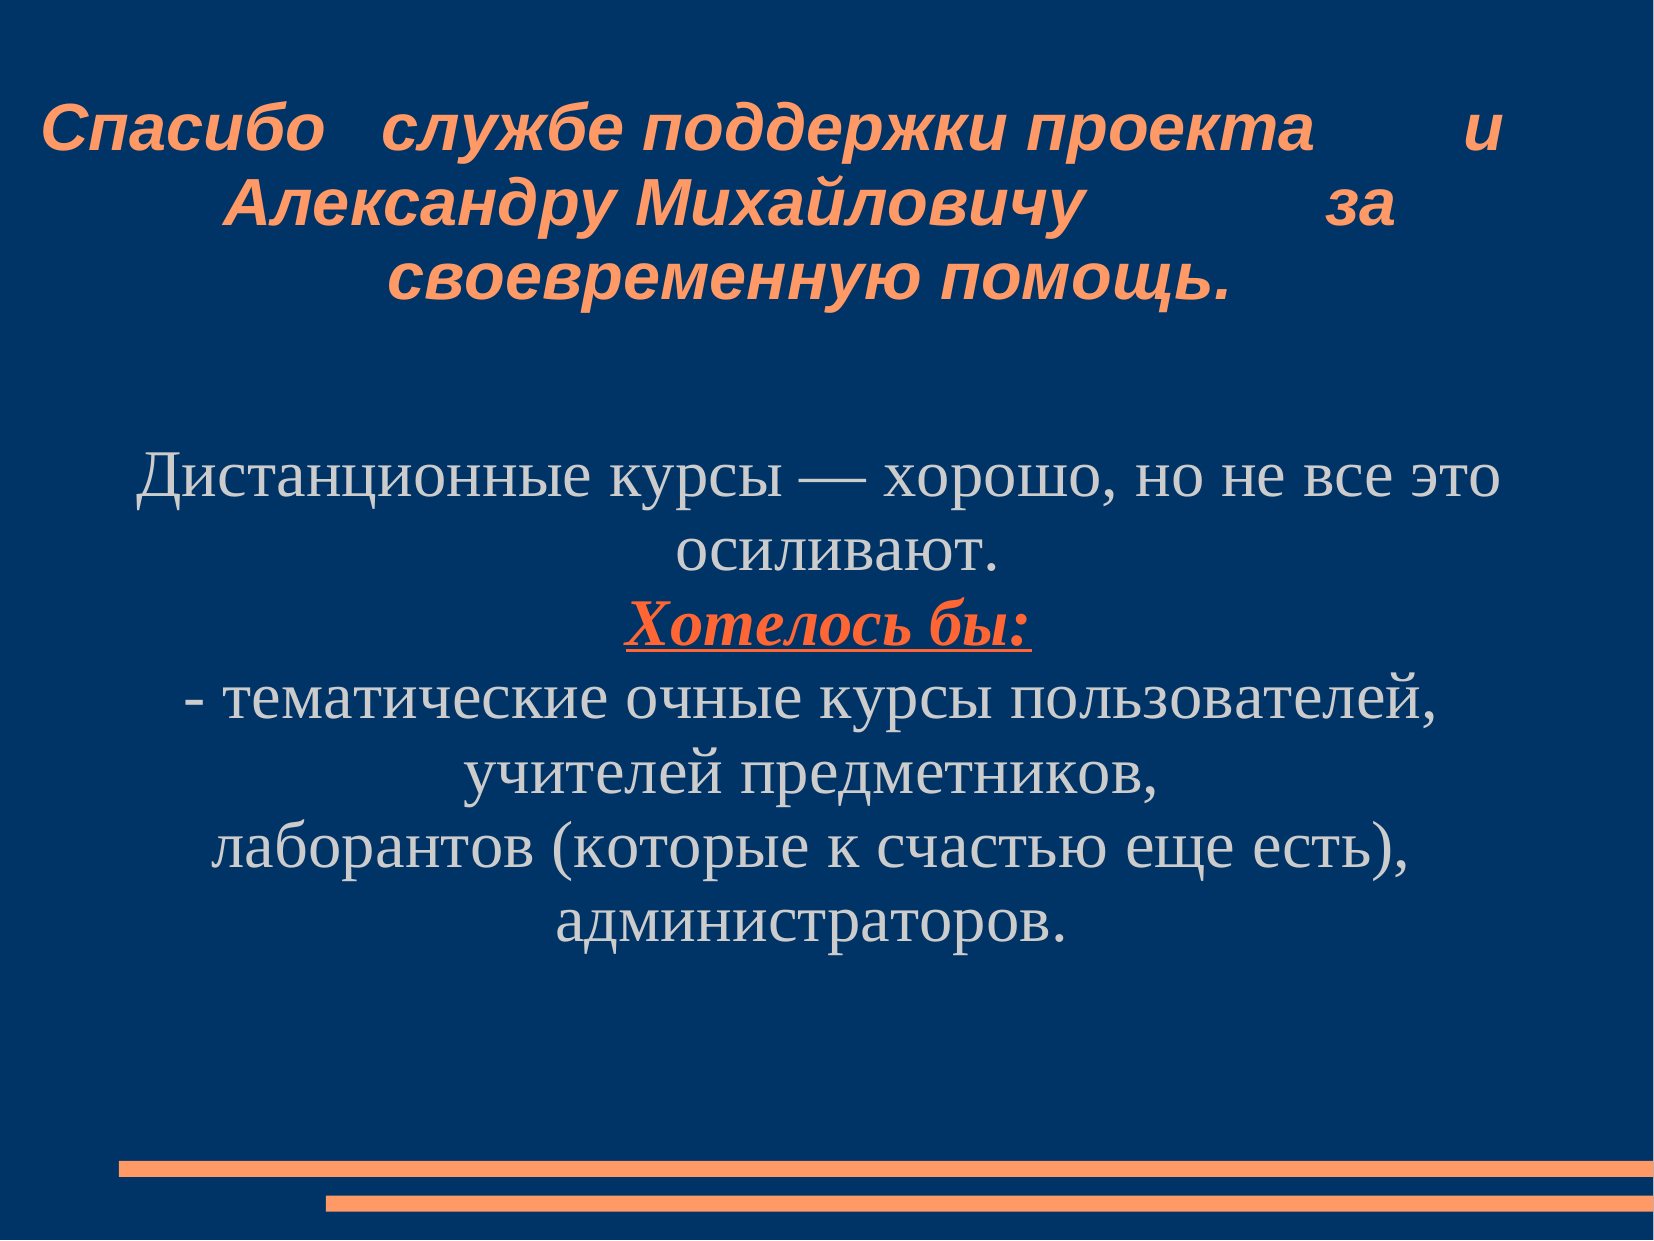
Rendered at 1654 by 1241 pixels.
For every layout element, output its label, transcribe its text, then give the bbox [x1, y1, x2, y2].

subtitle Дистанционные курсы — хорошо, но не все это осиливают. Хотелось бы: - тематические очные курсы пользователей, учителей предметников, лаборантов (которые к счастью еще есть), администраторов. [40, 372, 1601, 1021]
title Спасибо службе поддержки проекта и Александру Михайловичу за своевременную помощь. [40, 85, 1581, 319]
